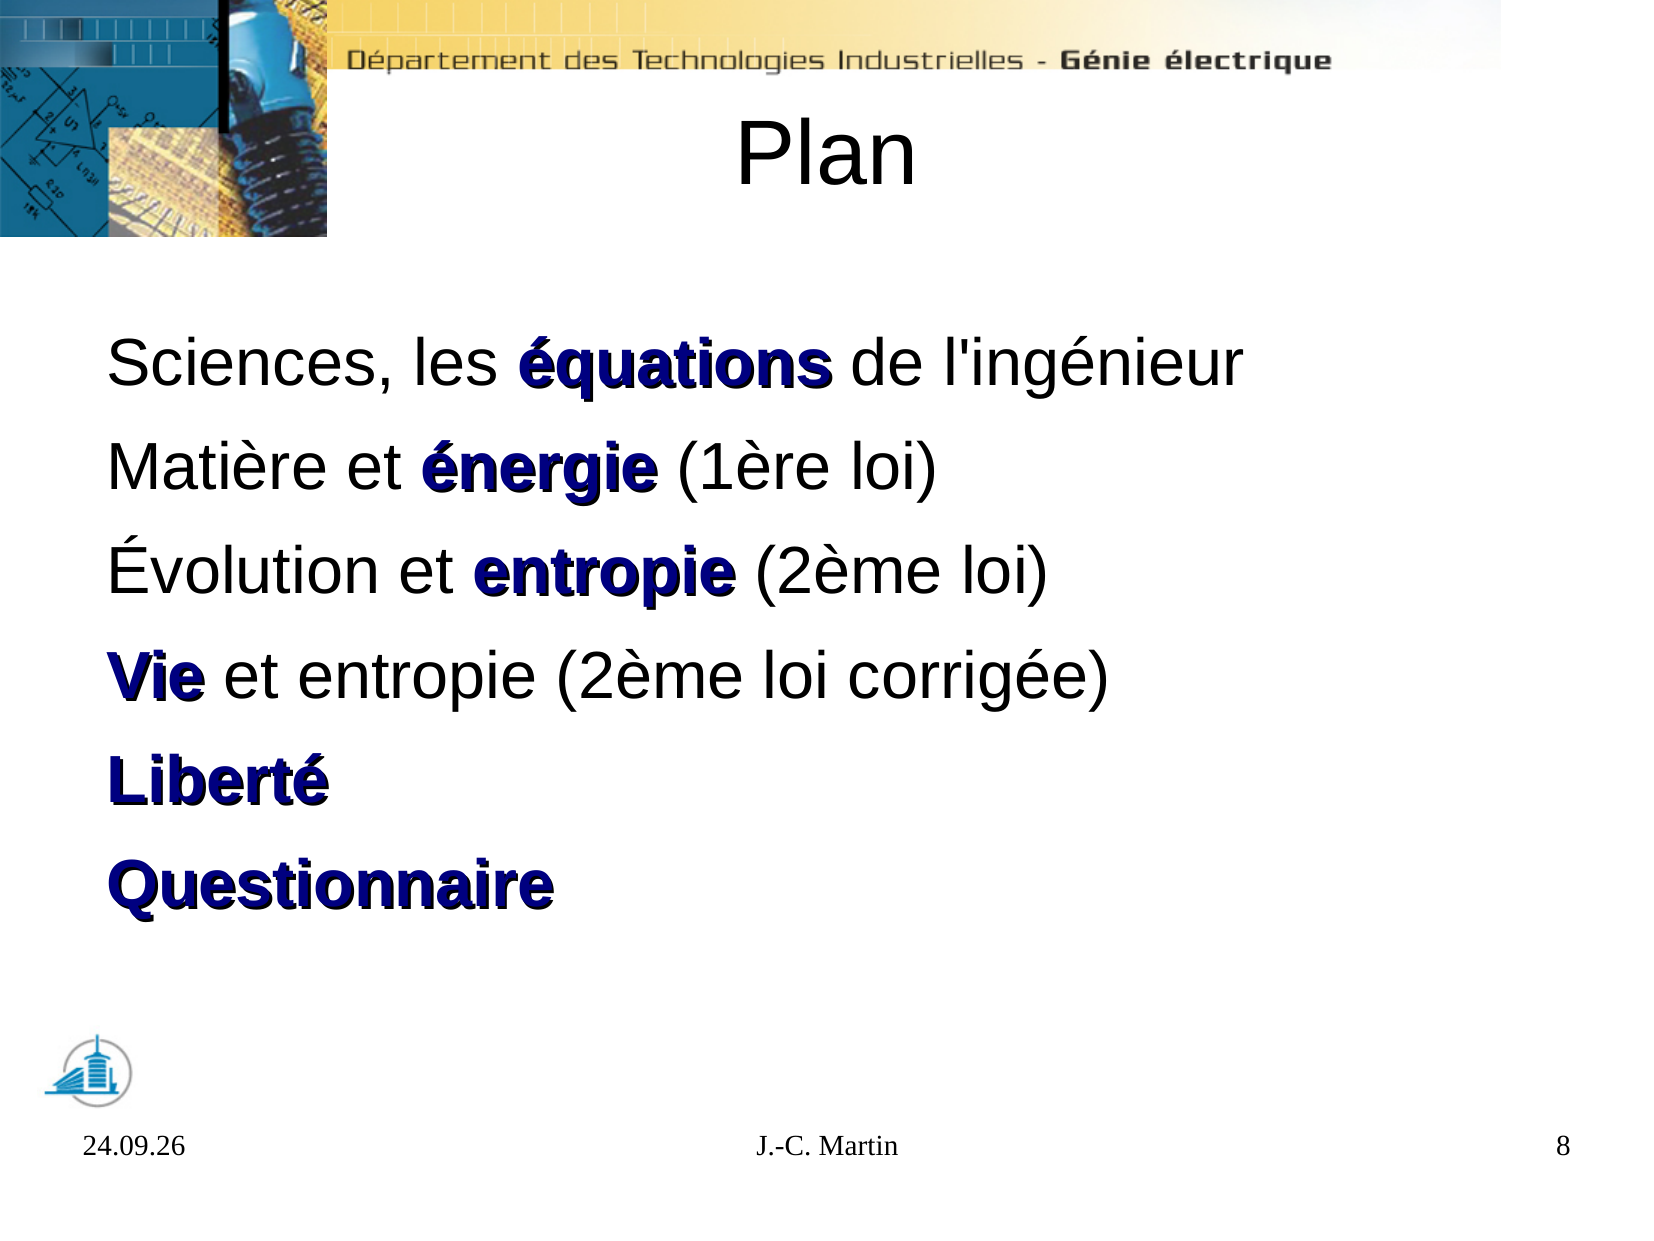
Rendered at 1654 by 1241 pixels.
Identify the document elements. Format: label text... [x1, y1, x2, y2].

title Plan [82, 49, 1571, 257]
picture [0, 0, 1501, 237]
list Sciences, les équations de l'ingénieur Matière et énergie (1ère loi) Évolution et entropie (2ème loi) Vie et entropie (2ème loi corrigée) Liberté Questionnaire [88, 324, 1577, 1055]
picture [37, 1025, 138, 1111]
